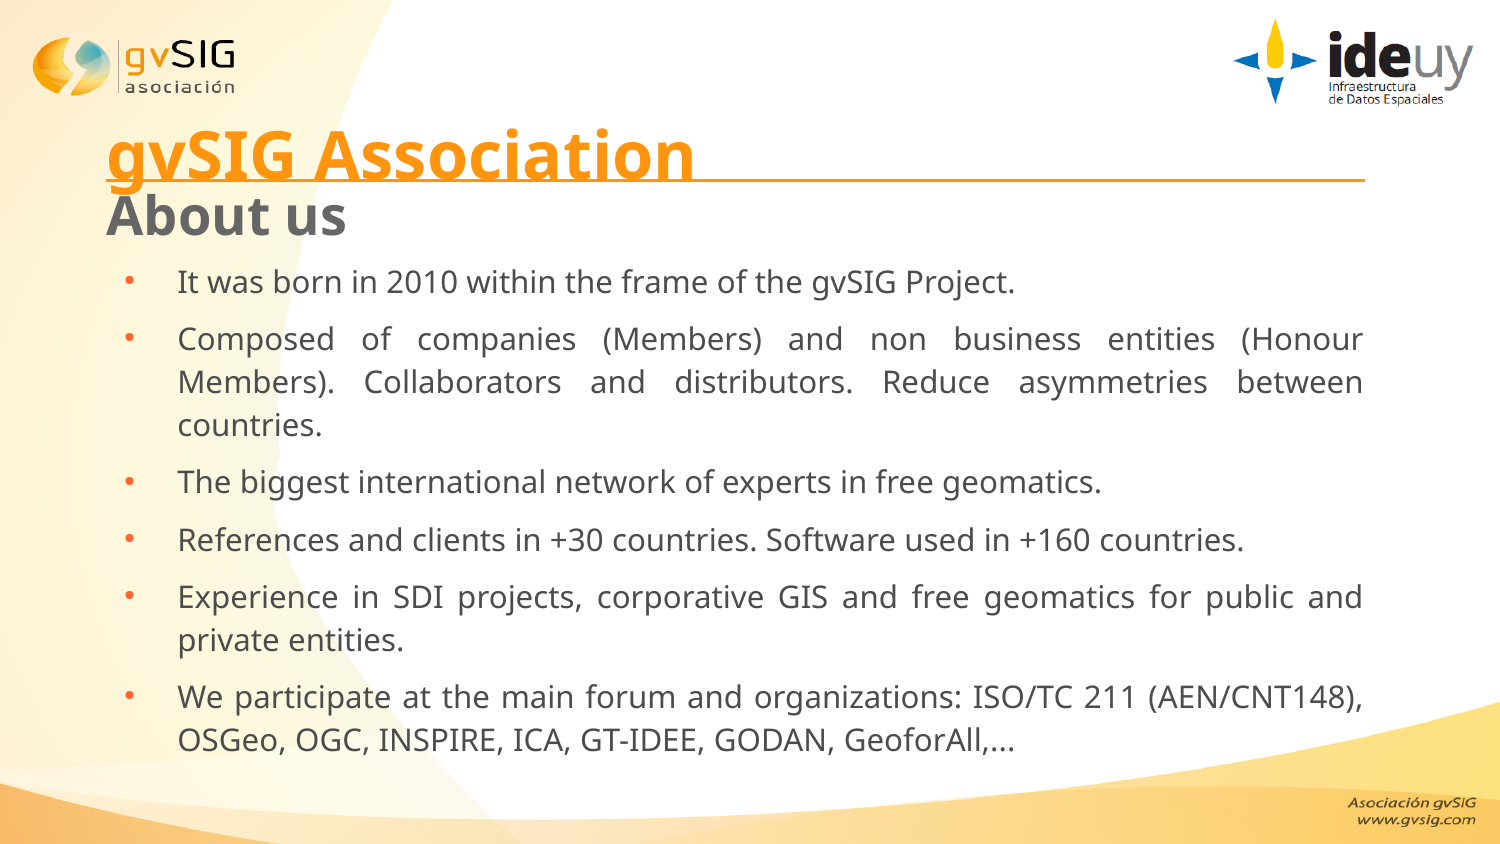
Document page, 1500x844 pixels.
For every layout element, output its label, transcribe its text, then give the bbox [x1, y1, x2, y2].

title gvSIG Association [106, 115, 1457, 193]
picture [0, 0, 1500, 844]
text_box About us [106, 182, 717, 247]
list It was born in 2010 within the frame of the gvSIG Project. Composed of companies (Members) and non business entities (Honour Members). Collaborators and distributors. Reduce asymmetries between countries. The biggest international network of experts in free geomatics. References and clients in +30 countries. Software used in +160 countries. Experience in SDI projects, corporative GIS and free geomatics for public and private entities. We participate at the main forum and organizations: ISO/TC 211 (AEN/CNT148), OSGeo, OGC, INSPIRE, ICA, GT-IDEE, GODAN, GeoforAll,... [106, 182, 1366, 754]
